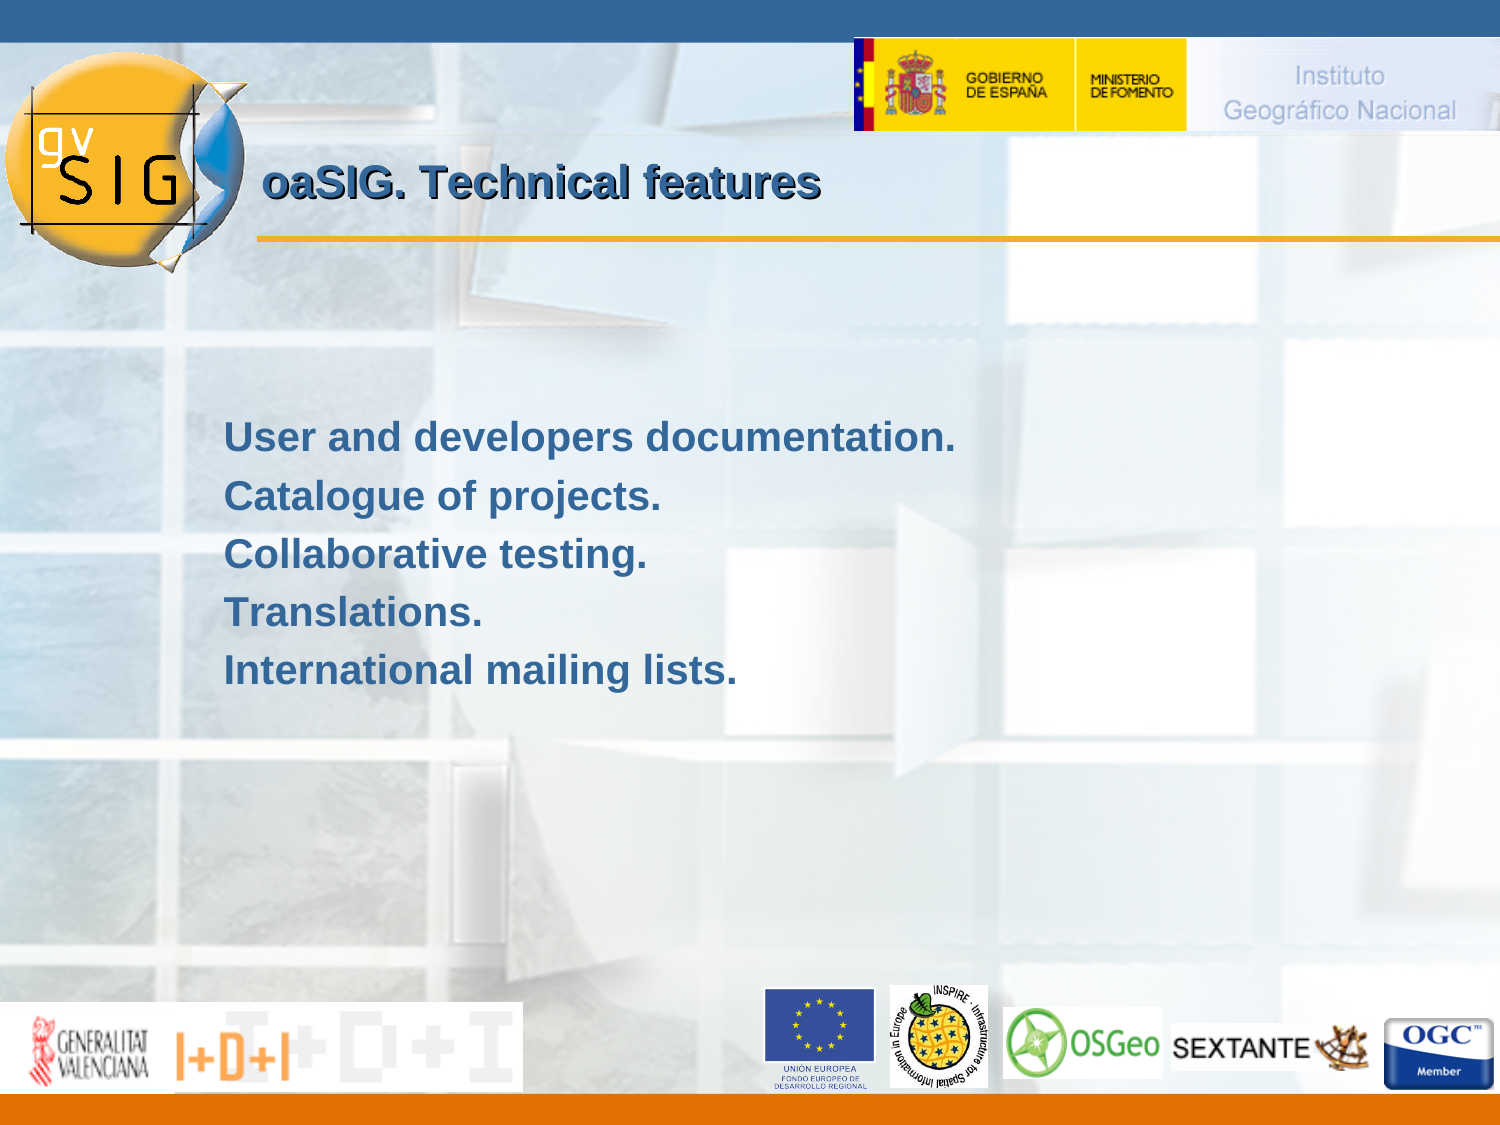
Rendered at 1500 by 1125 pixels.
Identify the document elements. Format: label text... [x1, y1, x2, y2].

picture [1384, 1018, 1494, 1090]
picture [763, 987, 876, 1089]
picture [1003, 1007, 1163, 1079]
picture [0, 1002, 523, 1094]
picture [0, 49, 250, 276]
list User and developers documentation. Catalogue of projects. Collaborative testing. Translations. International mailing lists. [117, 355, 1326, 700]
picture [1171, 1023, 1375, 1071]
picture [854, 37, 1500, 131]
picture [890, 985, 988, 1088]
text_box oaSIG. Technical features [246, 150, 1392, 219]
